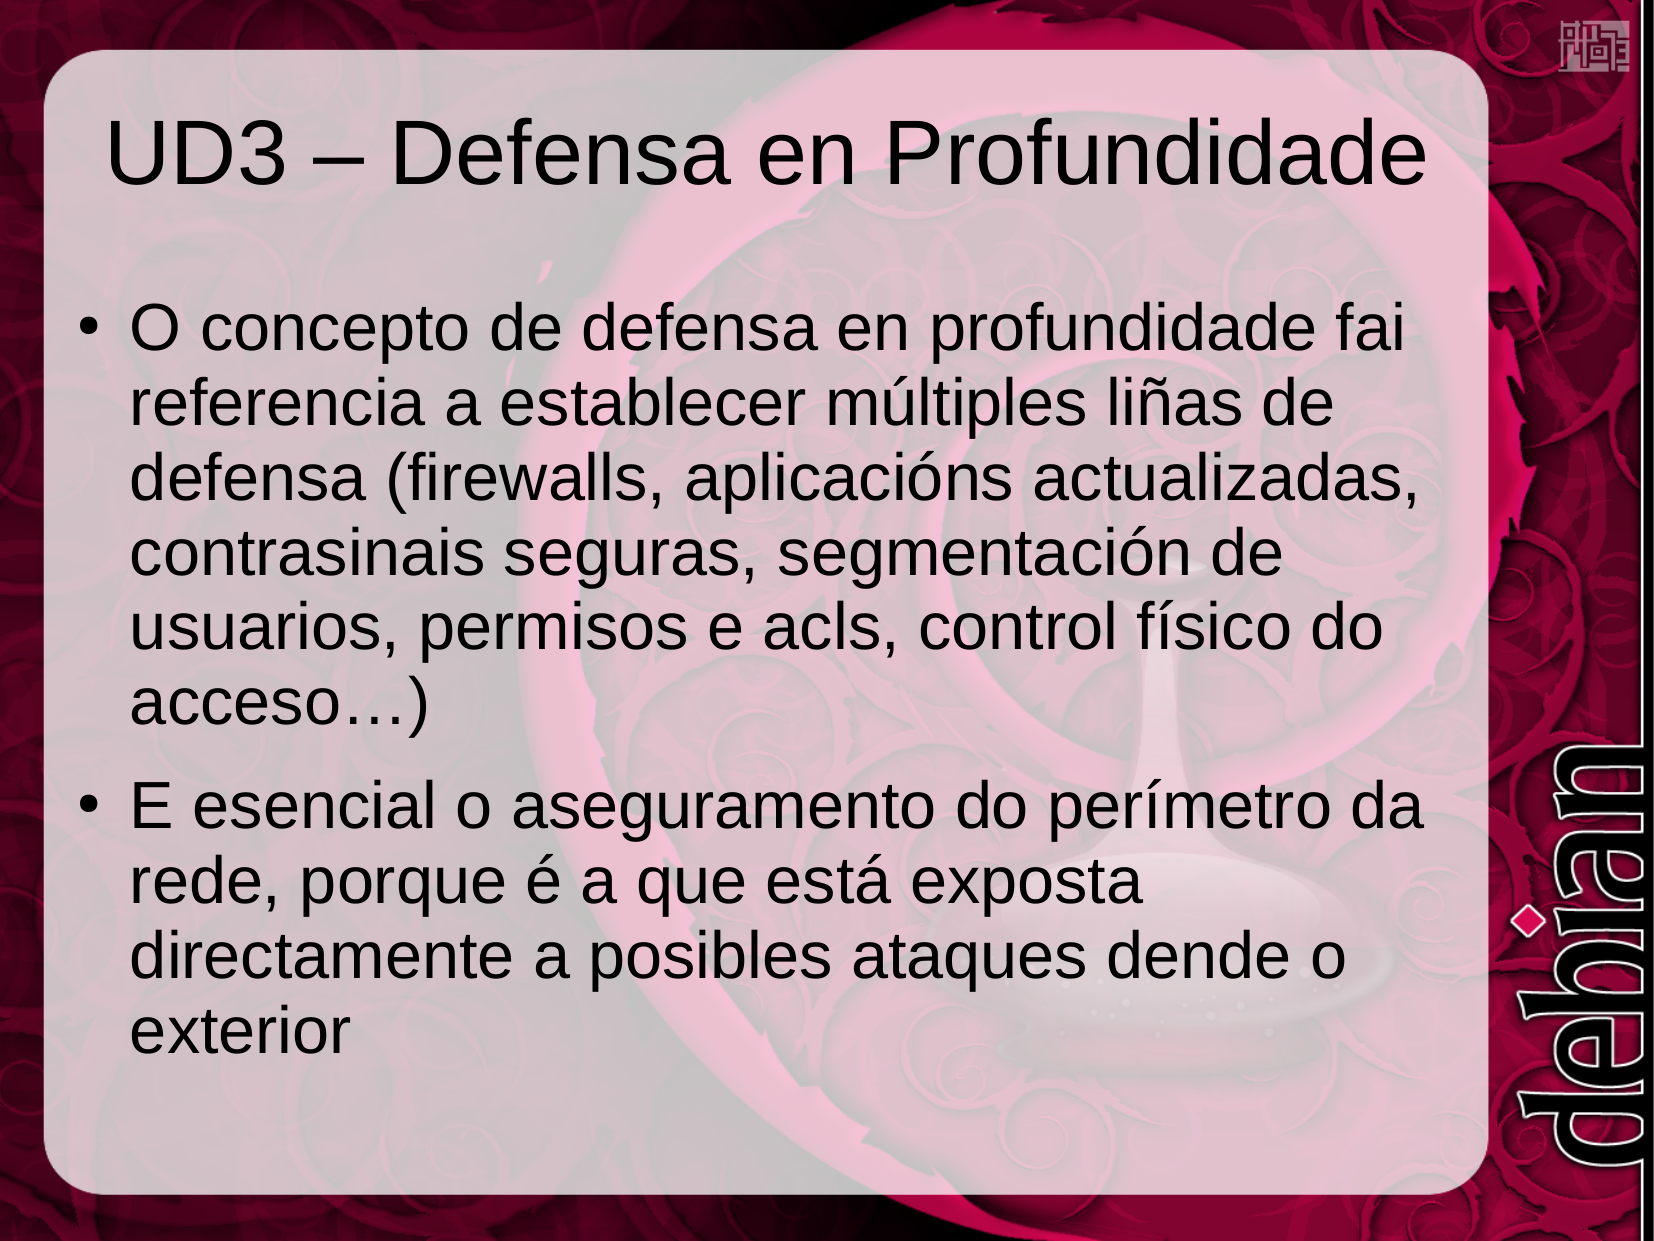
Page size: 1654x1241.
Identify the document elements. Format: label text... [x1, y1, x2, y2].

title UD3 – Defensa en Profundidade [59, 49, 1477, 257]
picture [0, 0, 1654, 1241]
list O concepto de defensa en profundidade fai referencia a establecer múltiples liñas de defensa (firewalls, aplicacións actualizadas, contrasinais seguras, segmentación de usuarios, permisos e acls, control físico do acceso…) E esencial o aseguramento do perímetro da rede, porque é a que está exposta directamente a posibles ataques dende o exterior [59, 290, 1477, 1109]
